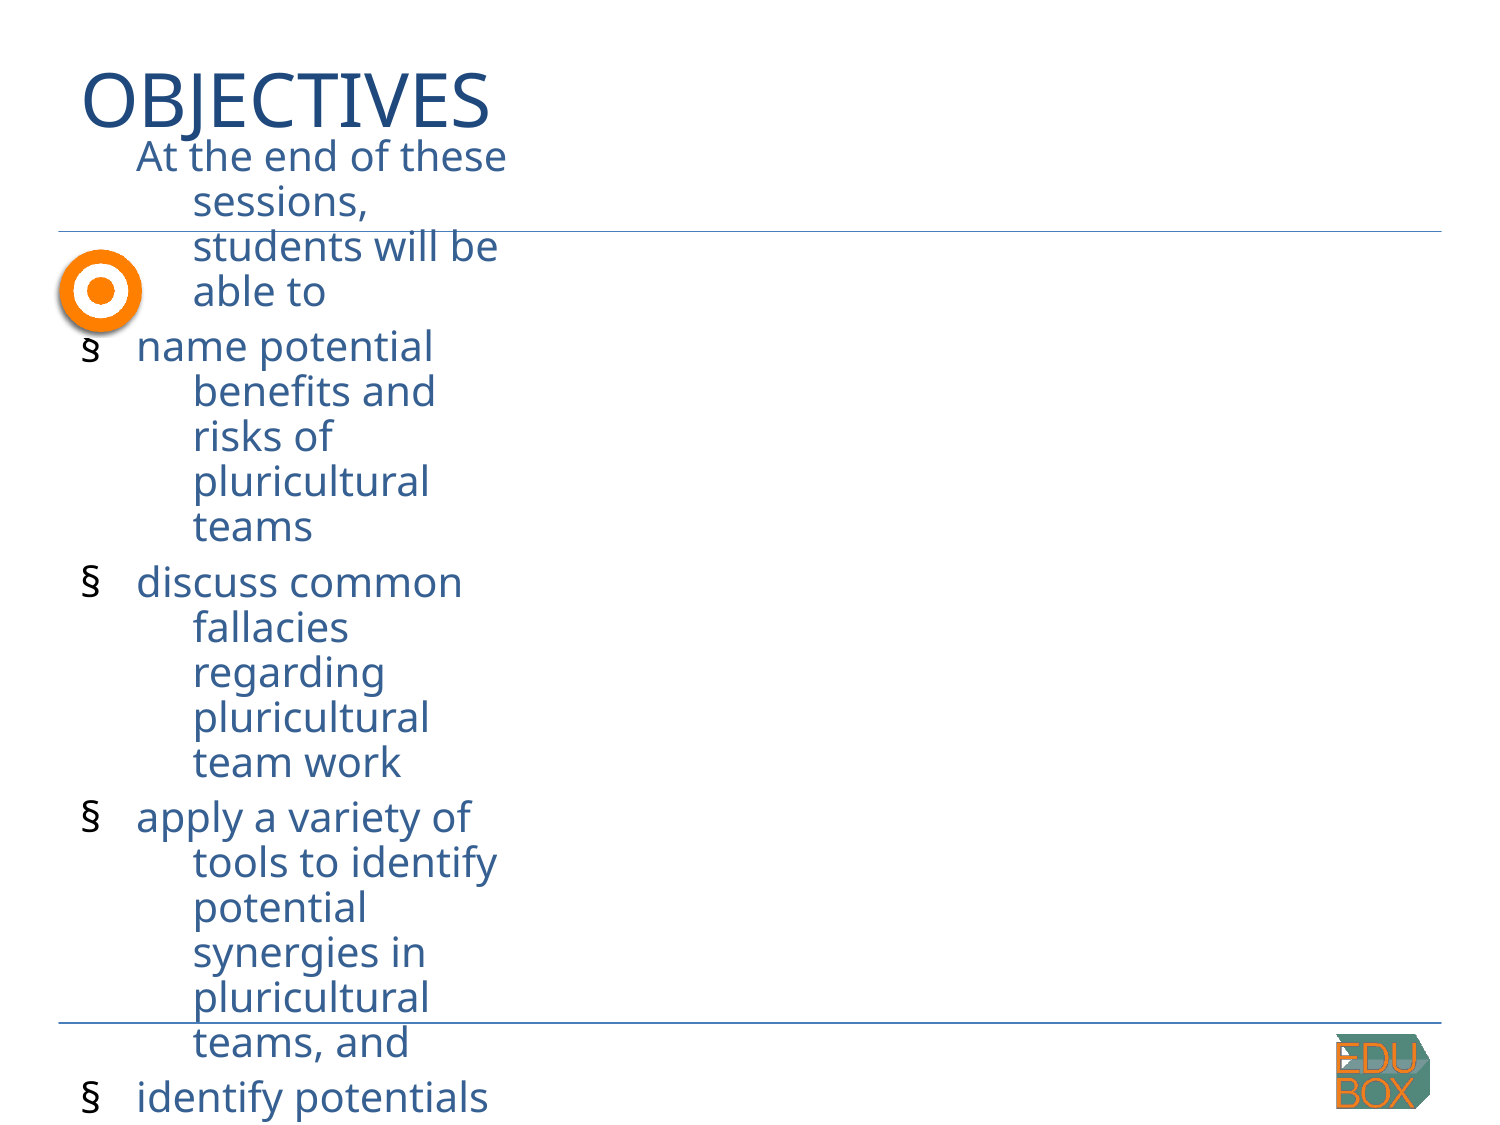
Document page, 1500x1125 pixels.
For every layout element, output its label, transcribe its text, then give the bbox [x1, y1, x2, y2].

title OBJECTIVES [64, 42, 1040, 153]
list At the end of these sessions, students will be able to name potential benefits and risks of pluricultural teams discuss common fallacies regarding pluricultural team work apply a variety of tools to identify potential synergies in pluricultural teams, and identify potentials for synergies in case examples of different team constellations [171, 255, 1436, 1005]
picture [1328, 1028, 1437, 1114]
picture [53, 243, 148, 339]
